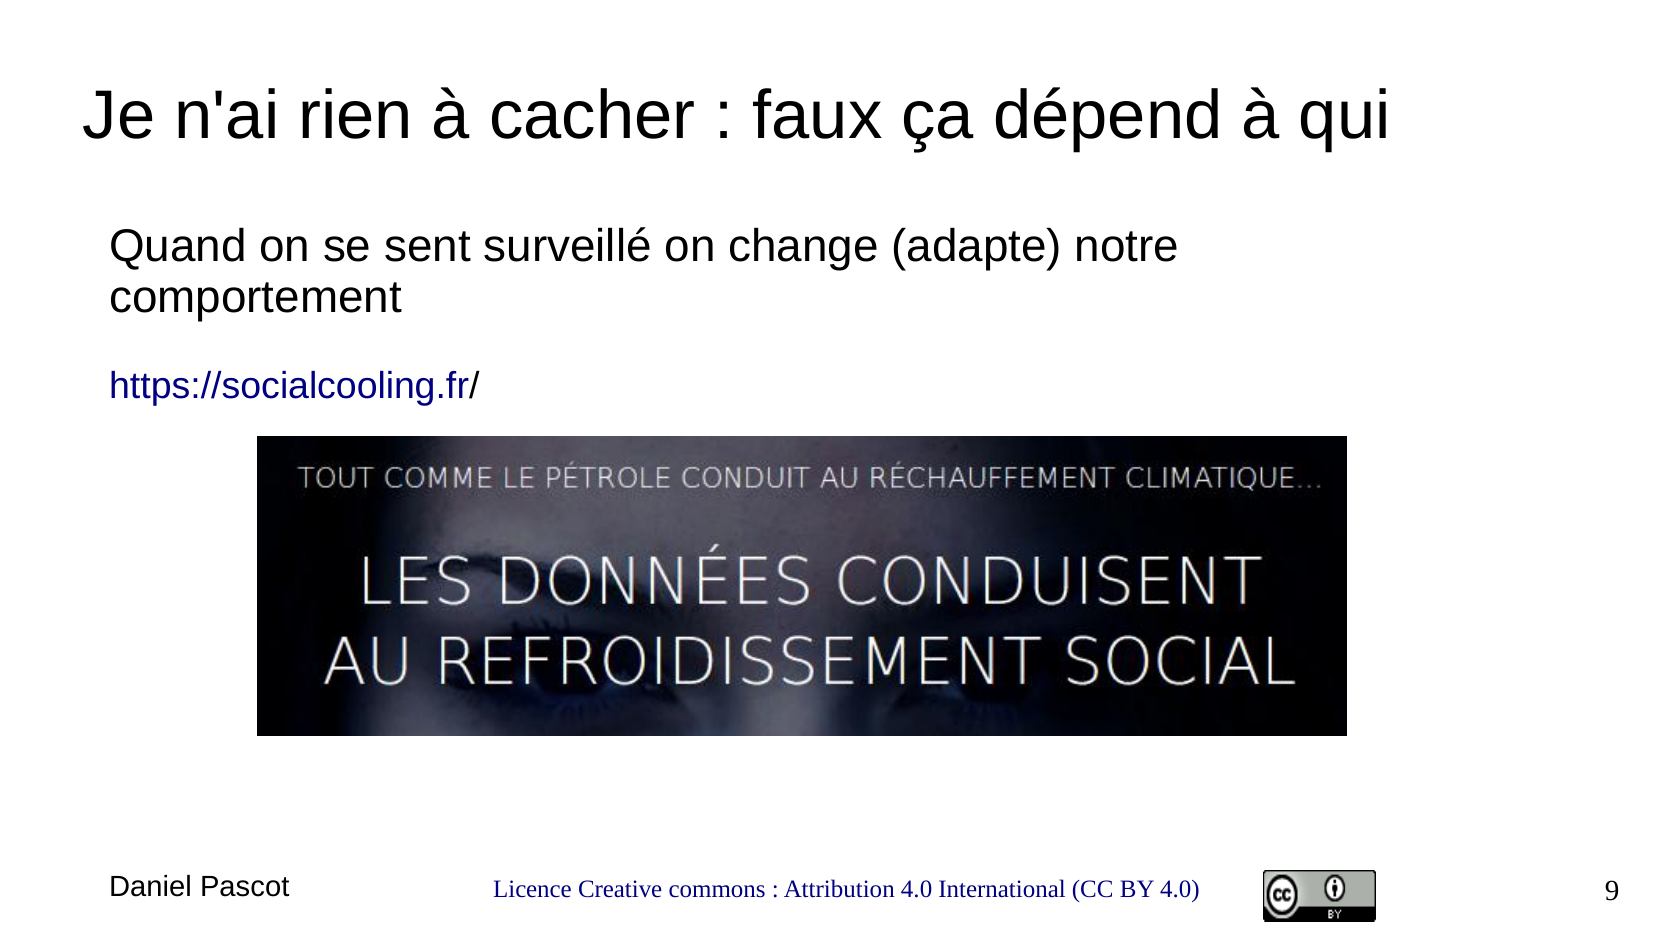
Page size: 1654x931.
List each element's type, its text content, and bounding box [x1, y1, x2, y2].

title Je n'ai rien à cacher : faux ça dépend à qui [82, 37, 1571, 193]
picture [1263, 870, 1376, 922]
text_box Quand on se sent surveillé on change (adapte) notre comportement https://socialcooling.fr/ [94, 212, 1494, 787]
picture [257, 436, 1347, 736]
